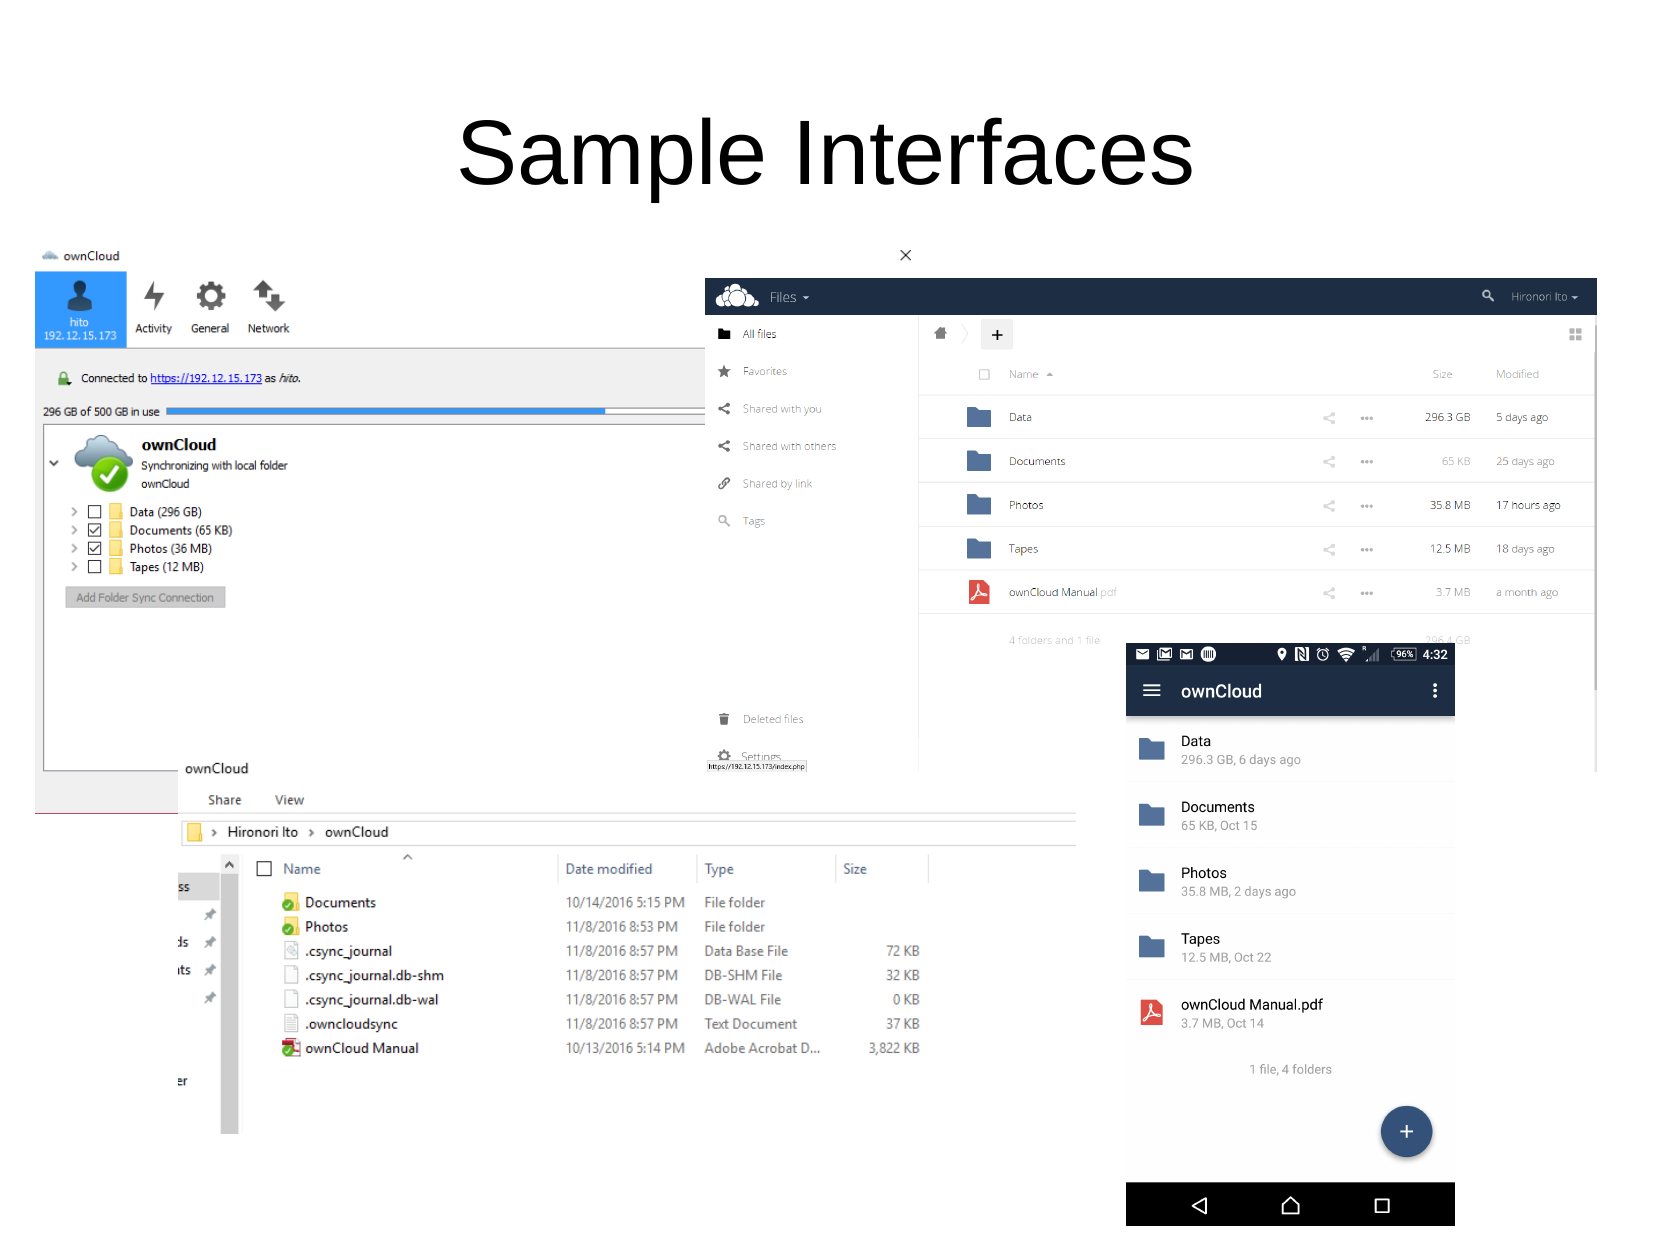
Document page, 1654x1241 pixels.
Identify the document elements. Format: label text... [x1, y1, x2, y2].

title Sample Interfaces [82, 49, 1571, 257]
picture [35, 243, 1597, 1227]
